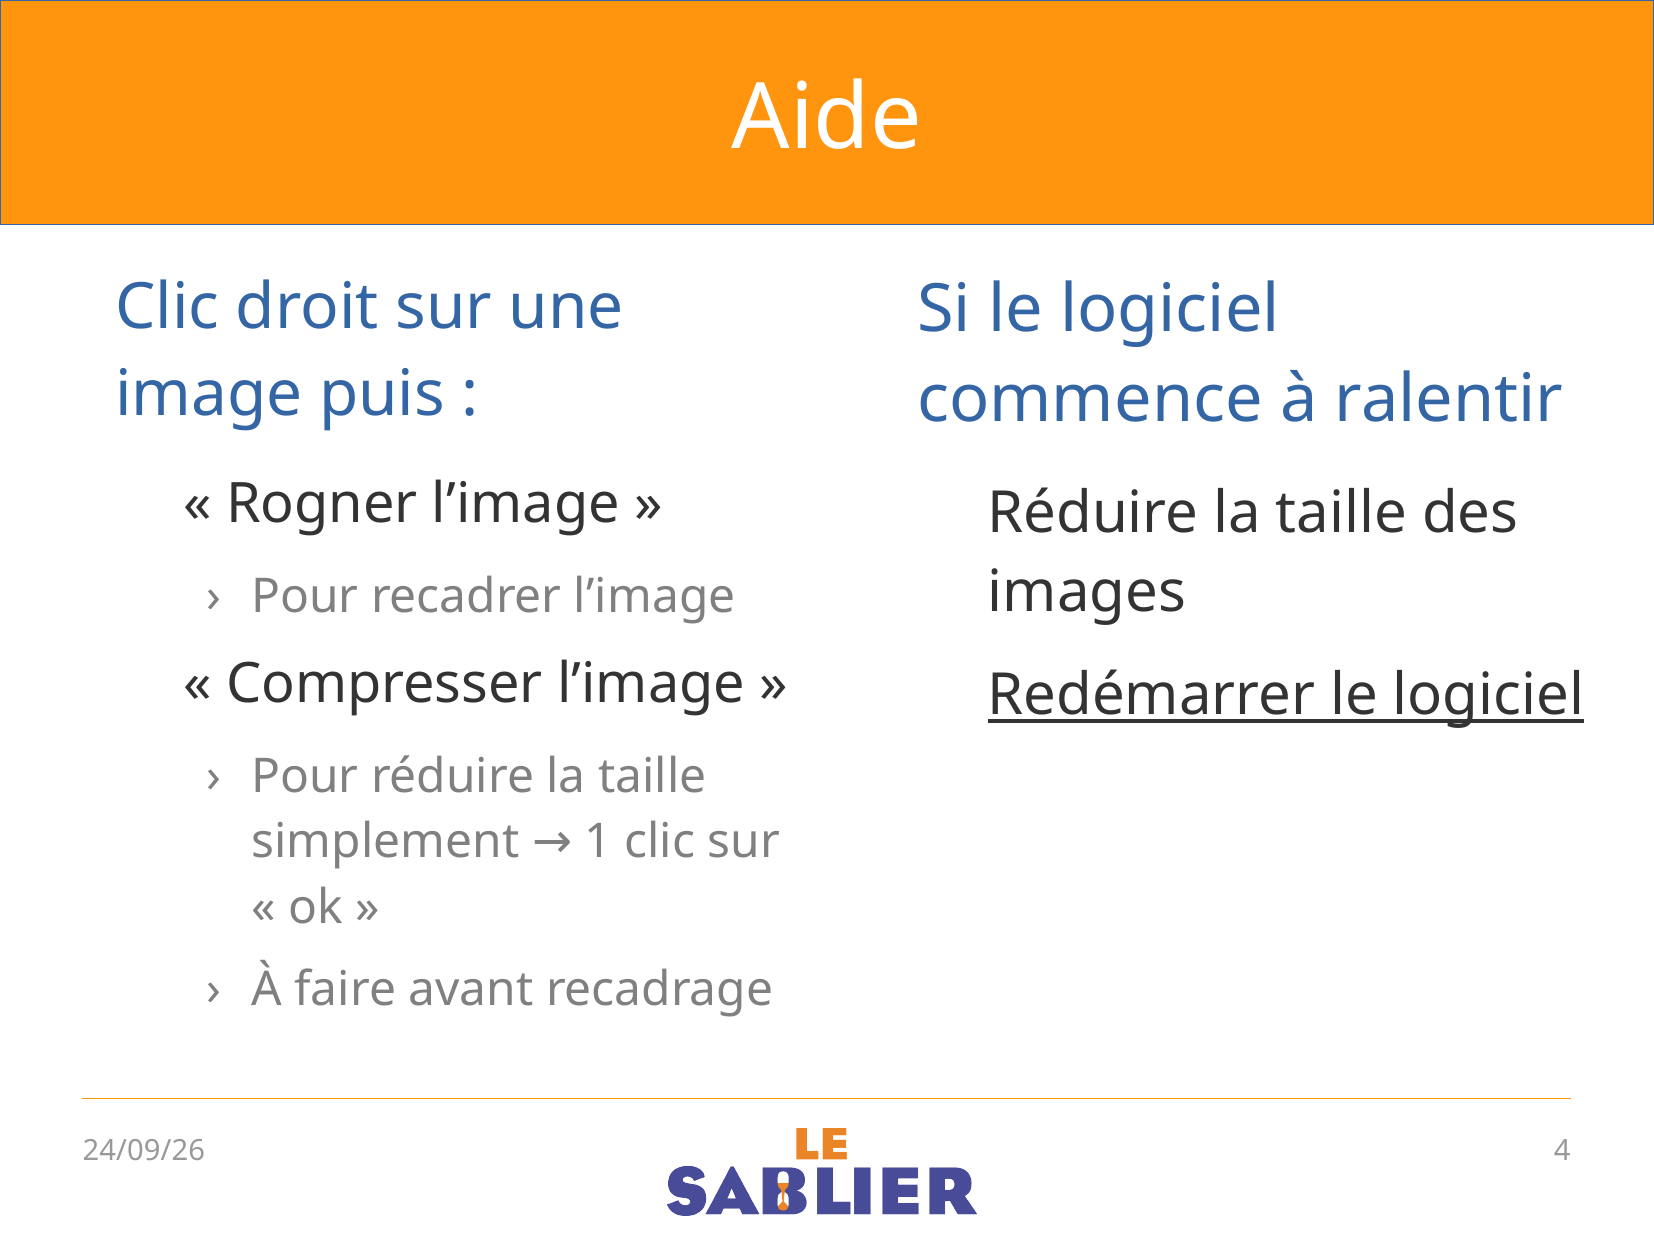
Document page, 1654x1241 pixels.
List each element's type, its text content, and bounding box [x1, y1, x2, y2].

list Clic droit sur une image puis : « Rogner l’image » Pour recadrer l’image « Compresser l’image » Pour réduire la taille simplement → 1 clic sur « ok » À faire avant recadrage [47, 259, 809, 1075]
title Aide [82, 47, 1571, 189]
picture [667, 1128, 977, 1216]
list Si le logiciel commence à ralentir Réduire la taille des images Redémarrer le logiciel [846, 259, 1607, 1075]
